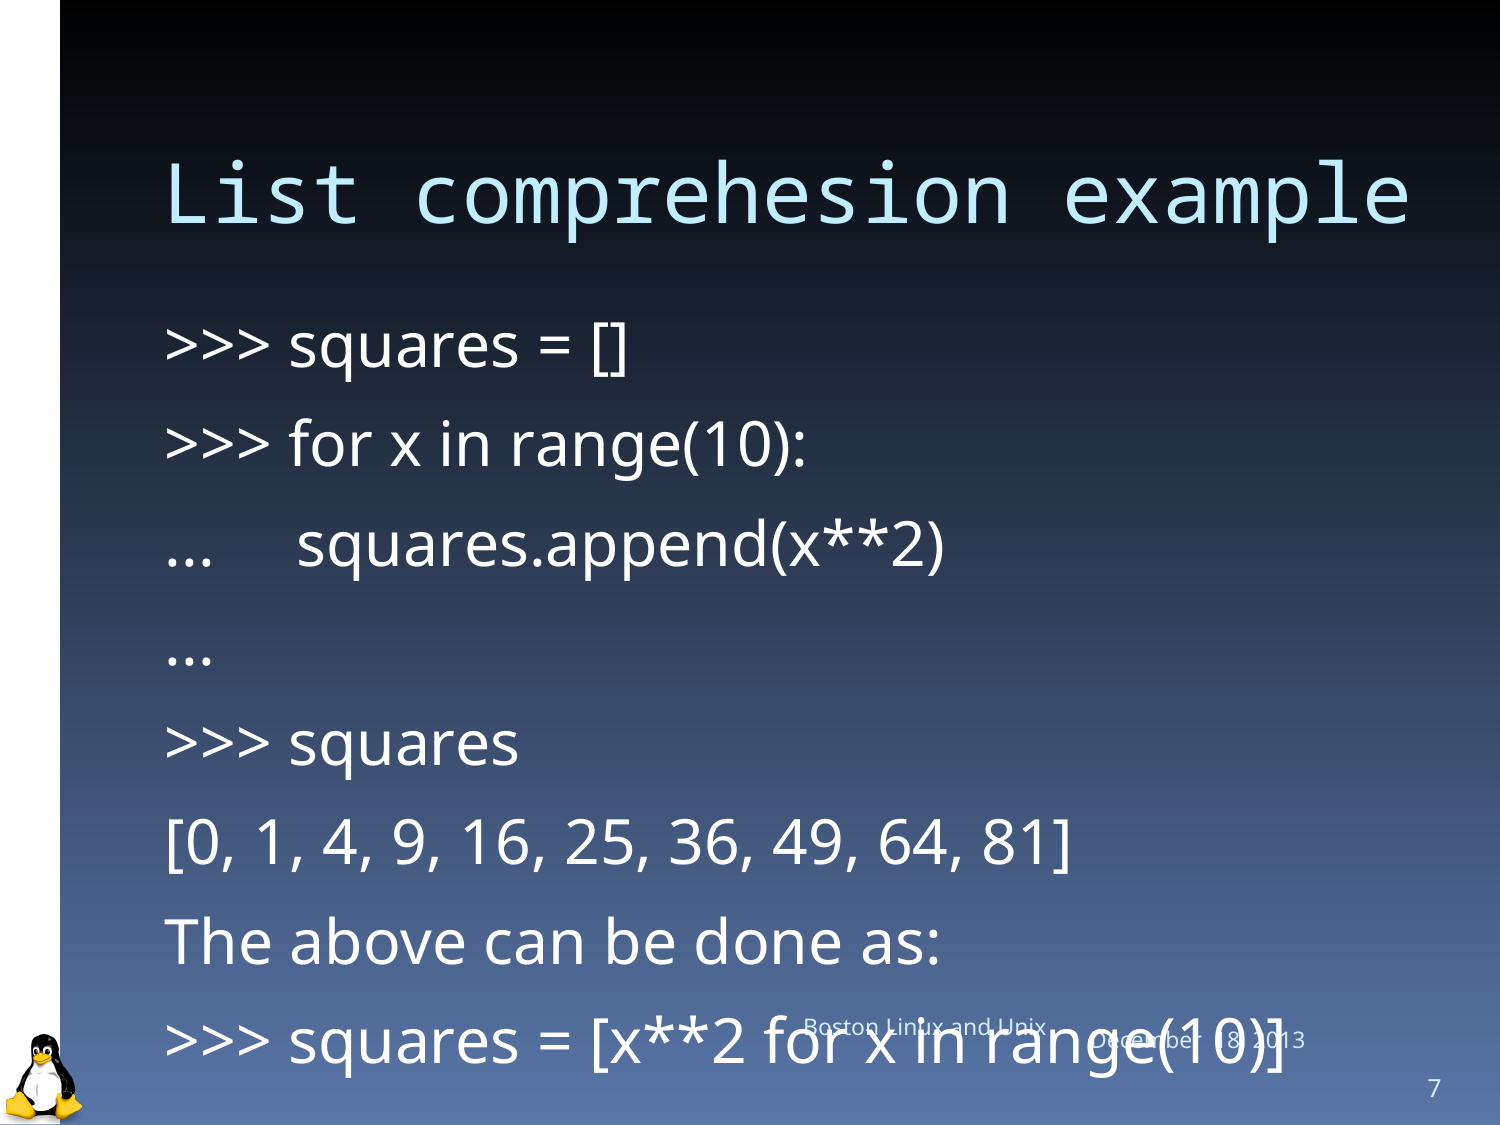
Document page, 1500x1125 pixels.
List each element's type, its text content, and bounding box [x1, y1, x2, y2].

list >>> squares = [] >>> for x in range(10): ... squares.append(x**2) ... >>> squares [0, 1, 4, 9, 16, 25, 36, 49, 64, 81] The above can be done as: >>> squares = [x**2 for x in range(10)] [149, 292, 1425, 1100]
title List comprehesion example [149, 91, 1425, 292]
picture [0, 1034, 82, 1125]
